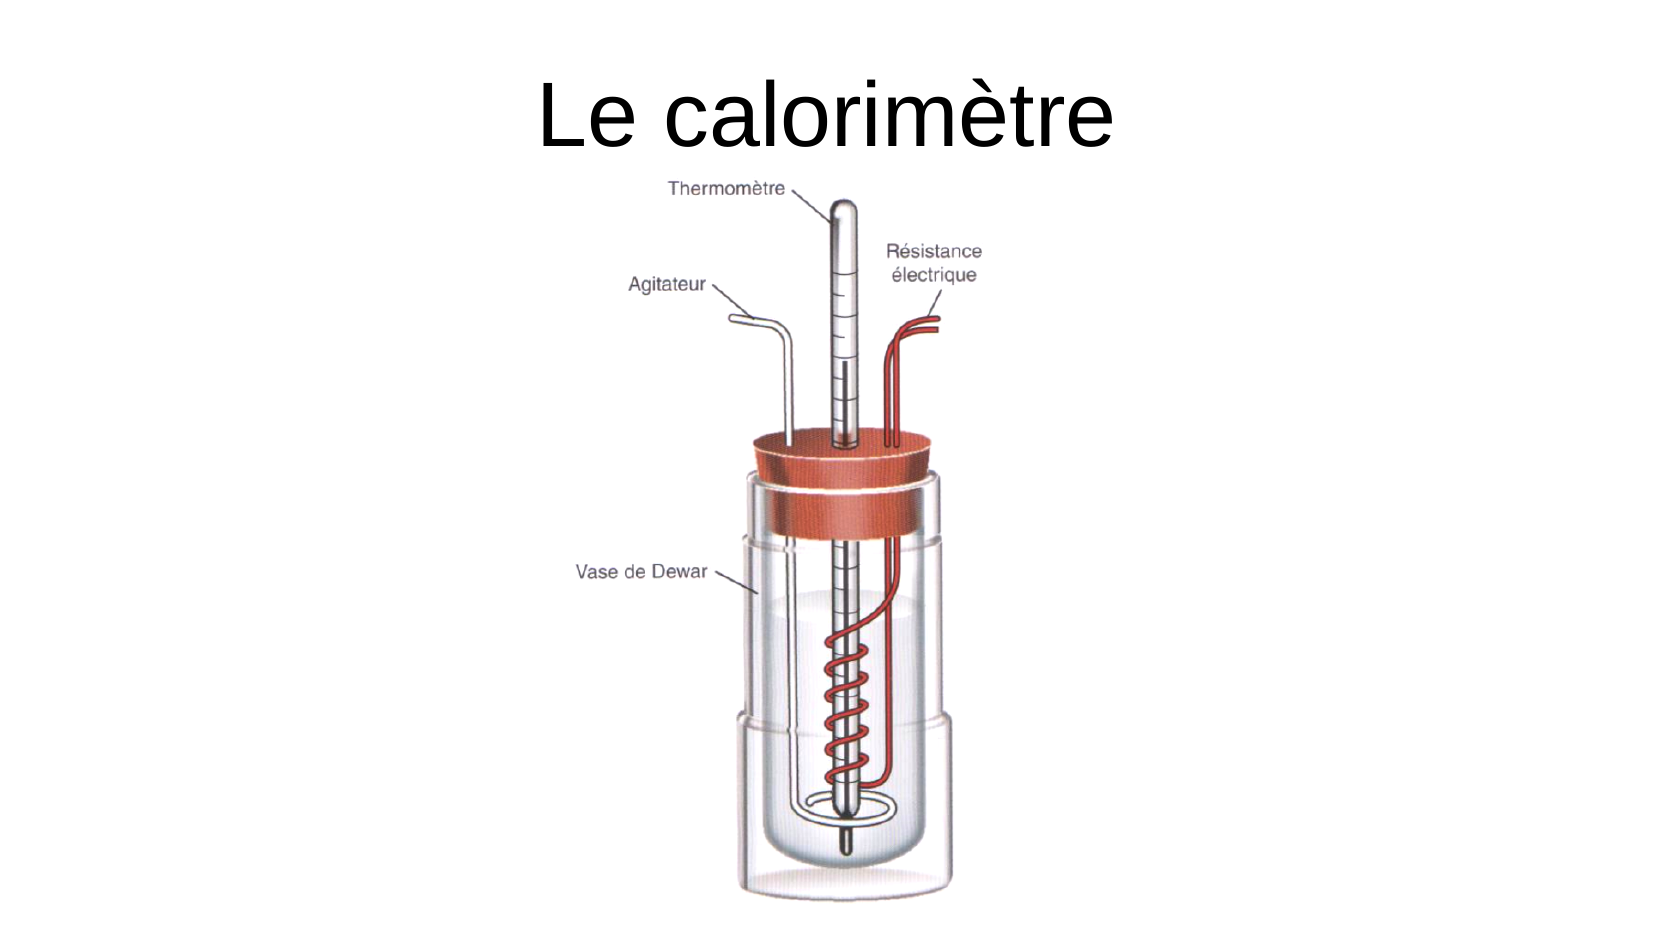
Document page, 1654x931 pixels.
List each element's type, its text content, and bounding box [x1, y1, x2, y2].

title Le calorimètre [82, 37, 1571, 193]
picture [566, 177, 1069, 911]
